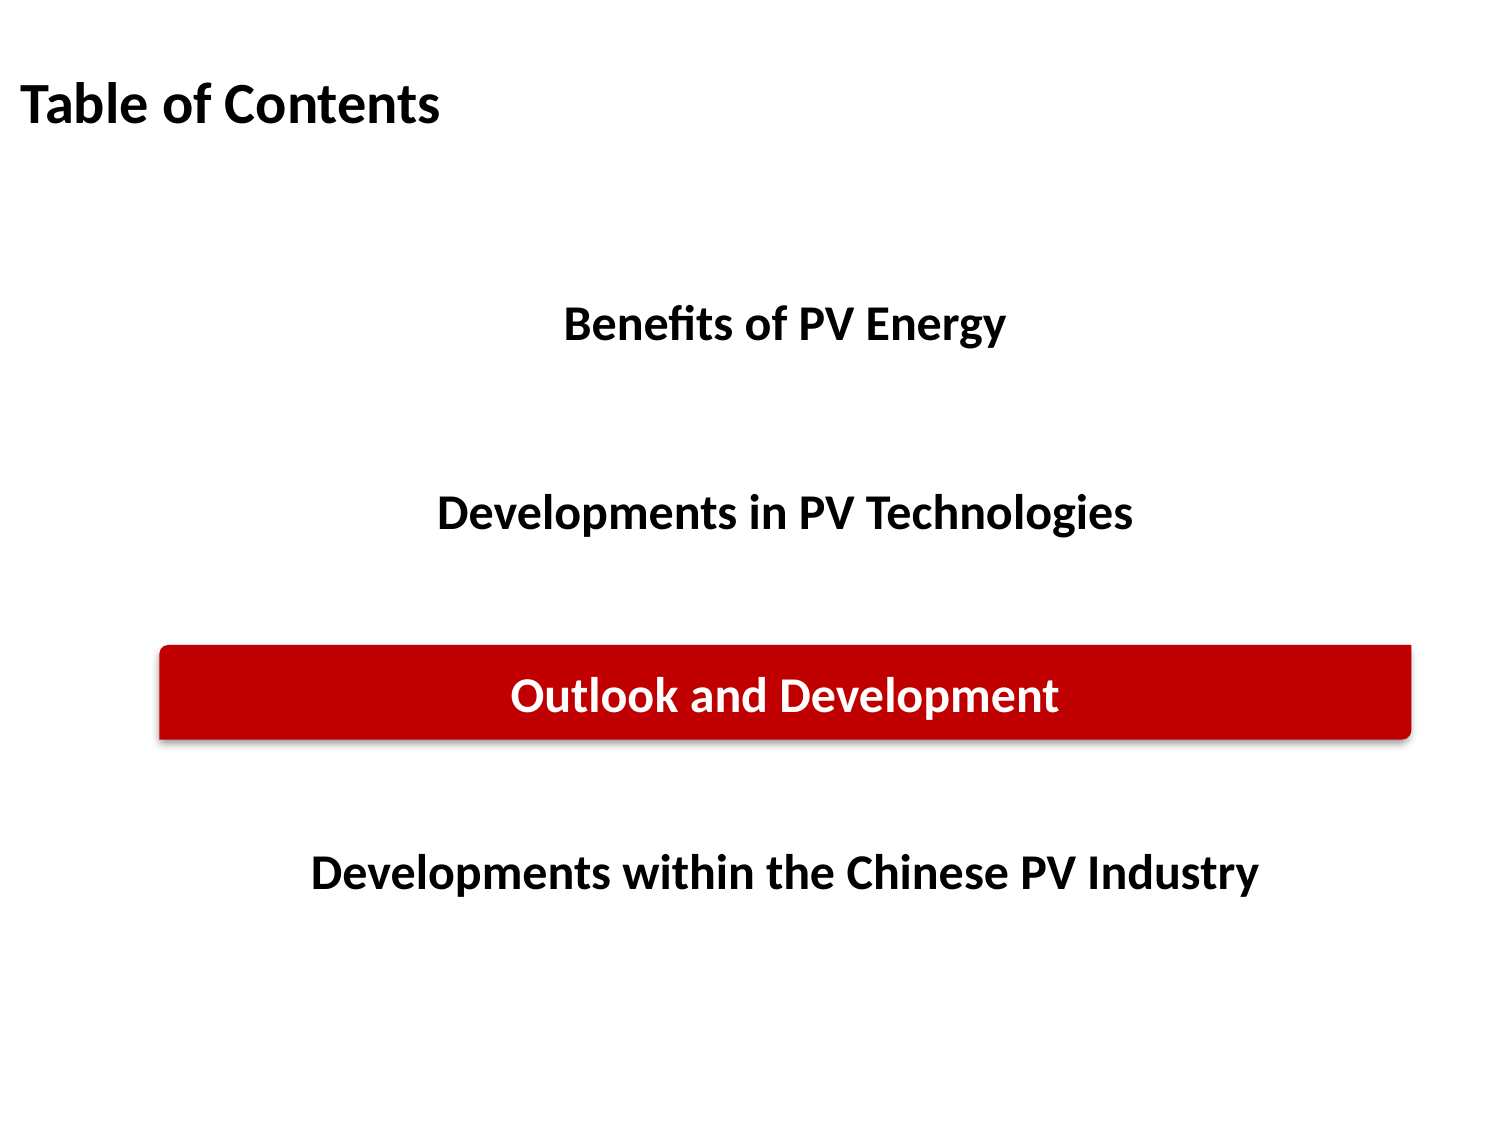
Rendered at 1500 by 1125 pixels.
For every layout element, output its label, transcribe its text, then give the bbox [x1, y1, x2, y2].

title Table of Contents [5, 54, 1047, 147]
text_box Developments within the Chinese PV Industry [159, 822, 1412, 917]
text_box Developments in PV Technologies [159, 455, 1412, 563]
text_box Benefits of PV Energy [159, 267, 1412, 374]
text_box Outlook and Development [159, 644, 1412, 740]
